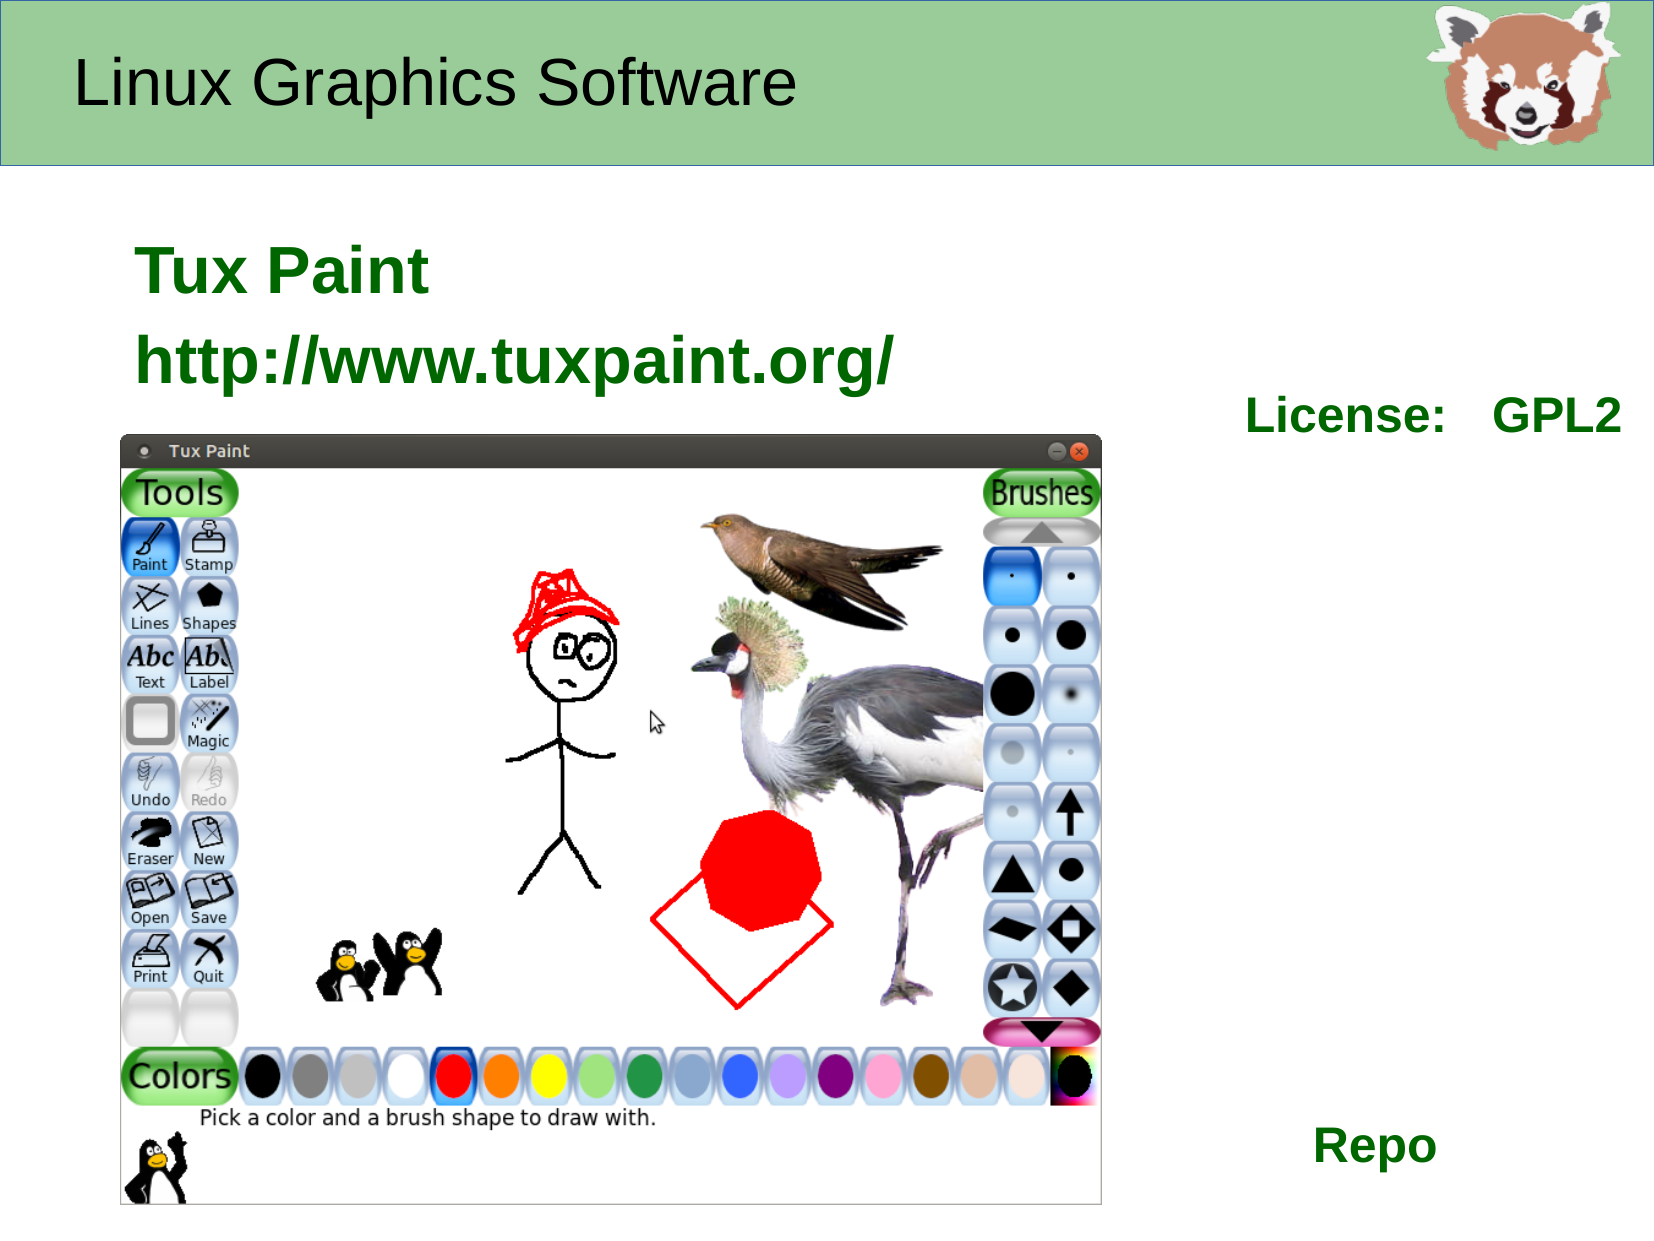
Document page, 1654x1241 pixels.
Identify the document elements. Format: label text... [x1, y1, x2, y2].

text_box Repo [1298, 1110, 1654, 1200]
text_box License: [1230, 379, 1463, 451]
text_box Tux Paint [120, 225, 466, 315]
picture [120, 434, 1102, 1205]
text_box [0, 0, 1654, 166]
text_box http://www.tuxpaint.org/ [120, 315, 1530, 406]
text_box GPL2 [1477, 379, 1638, 451]
picture [1426, 2, 1621, 151]
title Linux Graphics Software [0, 15, 856, 151]
